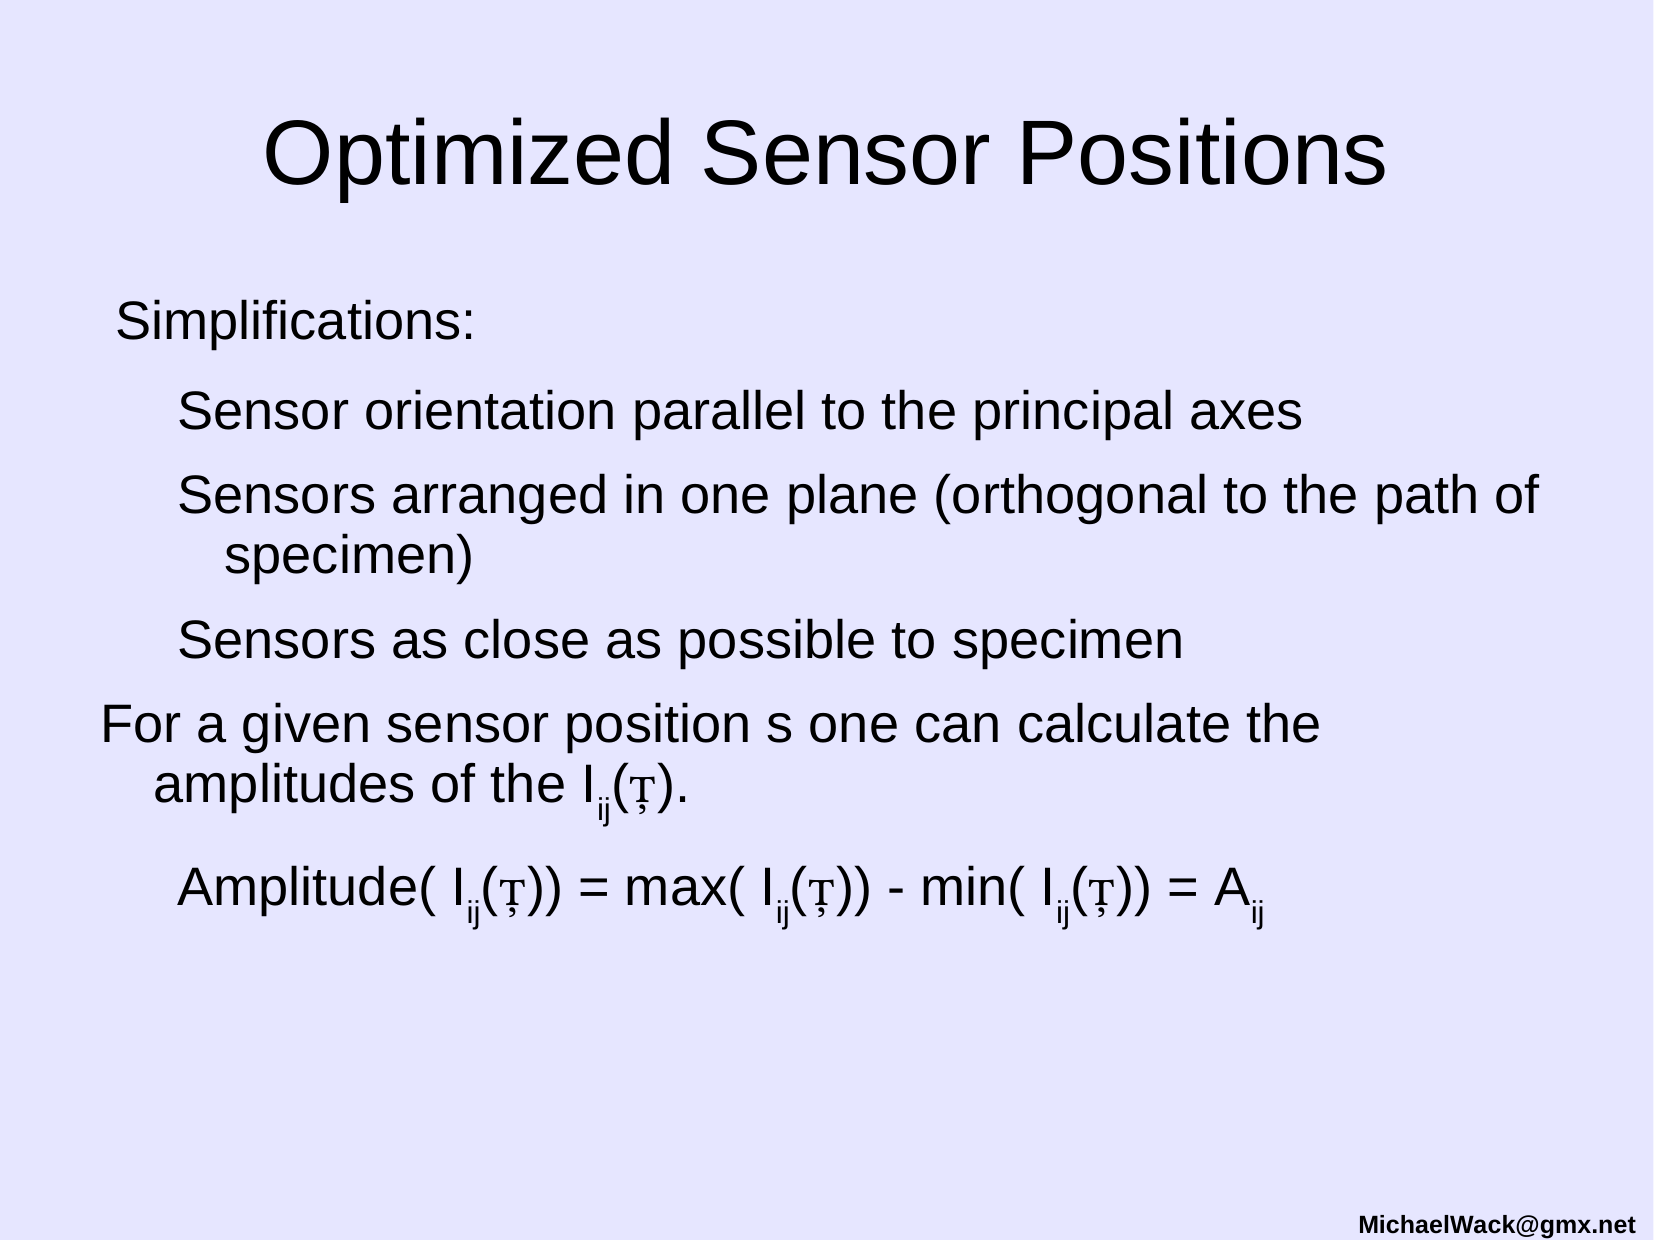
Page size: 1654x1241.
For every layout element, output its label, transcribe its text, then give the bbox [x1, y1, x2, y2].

title Optimized Sensor Positions [82, 49, 1571, 257]
list Simplifications: Sensor orientation parallel to the principal axes Sensors arranged in one plane (orthogonal to the path of specimen) Sensors as close as possible to specimen For a given sensor position s one can calculate the amplitudes of the Iij(). Amplitude( Iij()) = max( Iij()) - min( Iij()) = Aij [82, 290, 1571, 1109]
